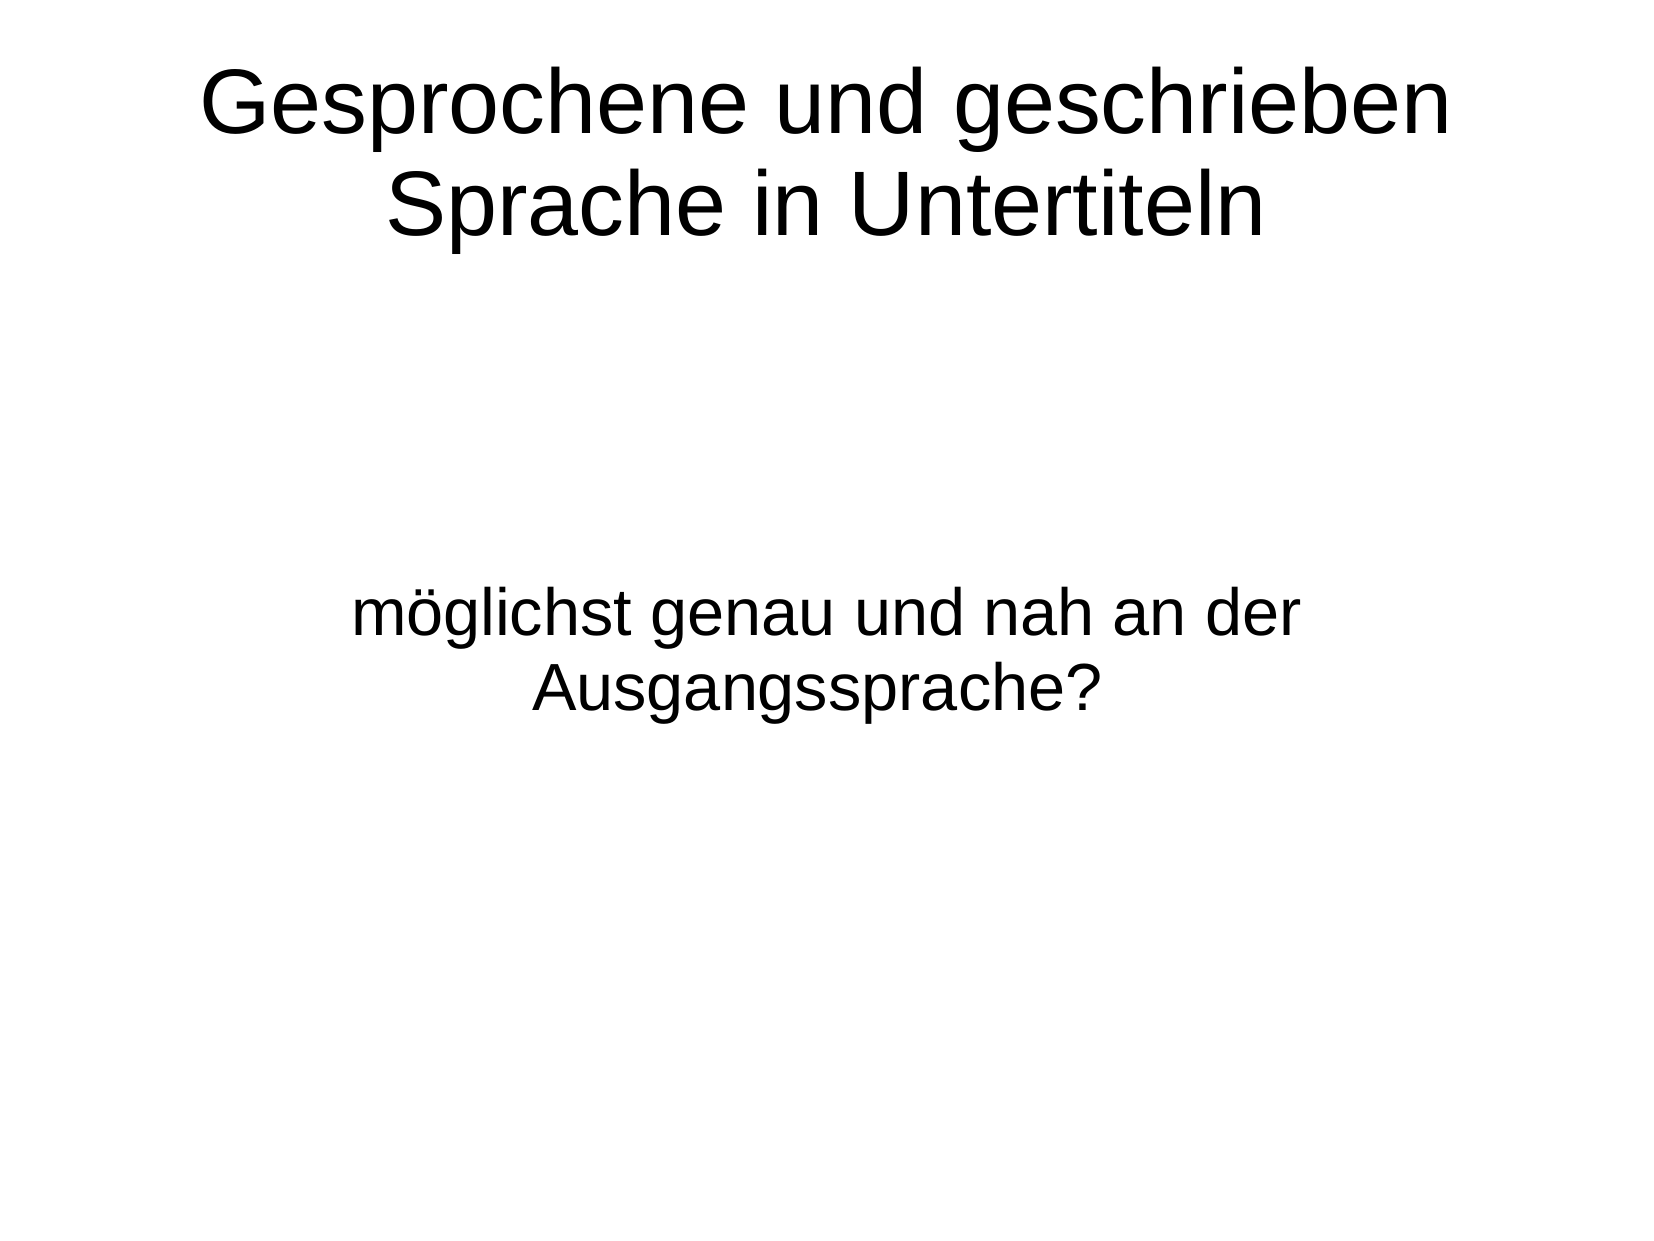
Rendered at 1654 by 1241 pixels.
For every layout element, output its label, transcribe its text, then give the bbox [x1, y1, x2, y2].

title Gesprochene und geschrieben Sprache in Untertiteln [82, 49, 1571, 257]
subtitle möglichst genau und nah an der Ausgangssprache? [82, 290, 1571, 1010]
